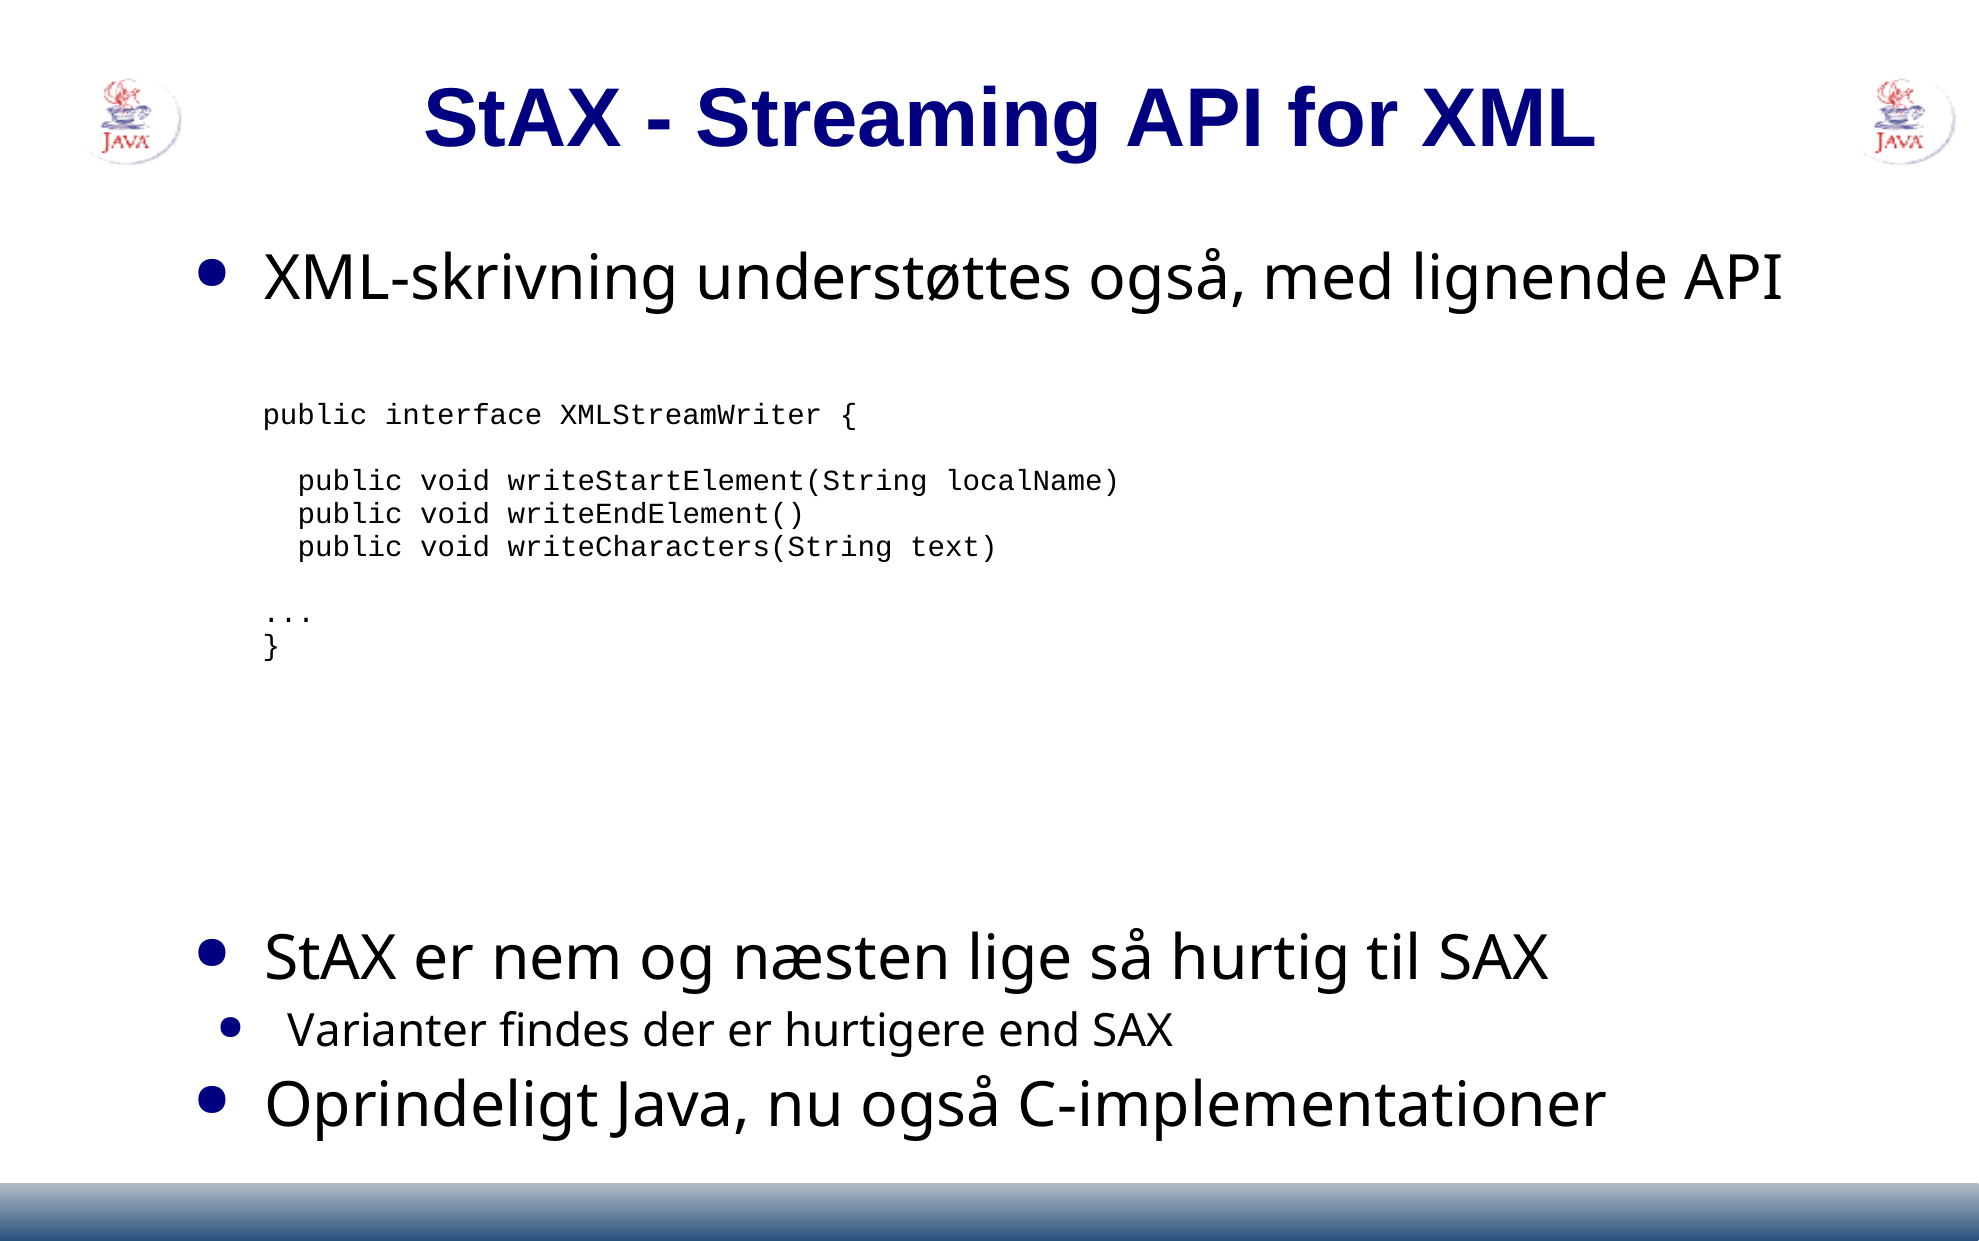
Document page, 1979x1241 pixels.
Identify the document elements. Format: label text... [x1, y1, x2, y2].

list XML-skrivning understøttes også, med lignende API StAX er nem og næsten lige så hurtig til SAX Varianter findes der er hurtigere end SAX Oprindeligt Java, nu også C-implementationer [181, 232, 1833, 1087]
picture [1842, 71, 1961, 169]
picture [69, 71, 186, 169]
title StAX - Streaming API for XML [186, 14, 1835, 222]
text_box public interface XMLStreamWriter { public void writeStartElement(String localName) public void writeEndElement() public void writeCharacters(String text) ... } [262, 399, 1904, 698]
